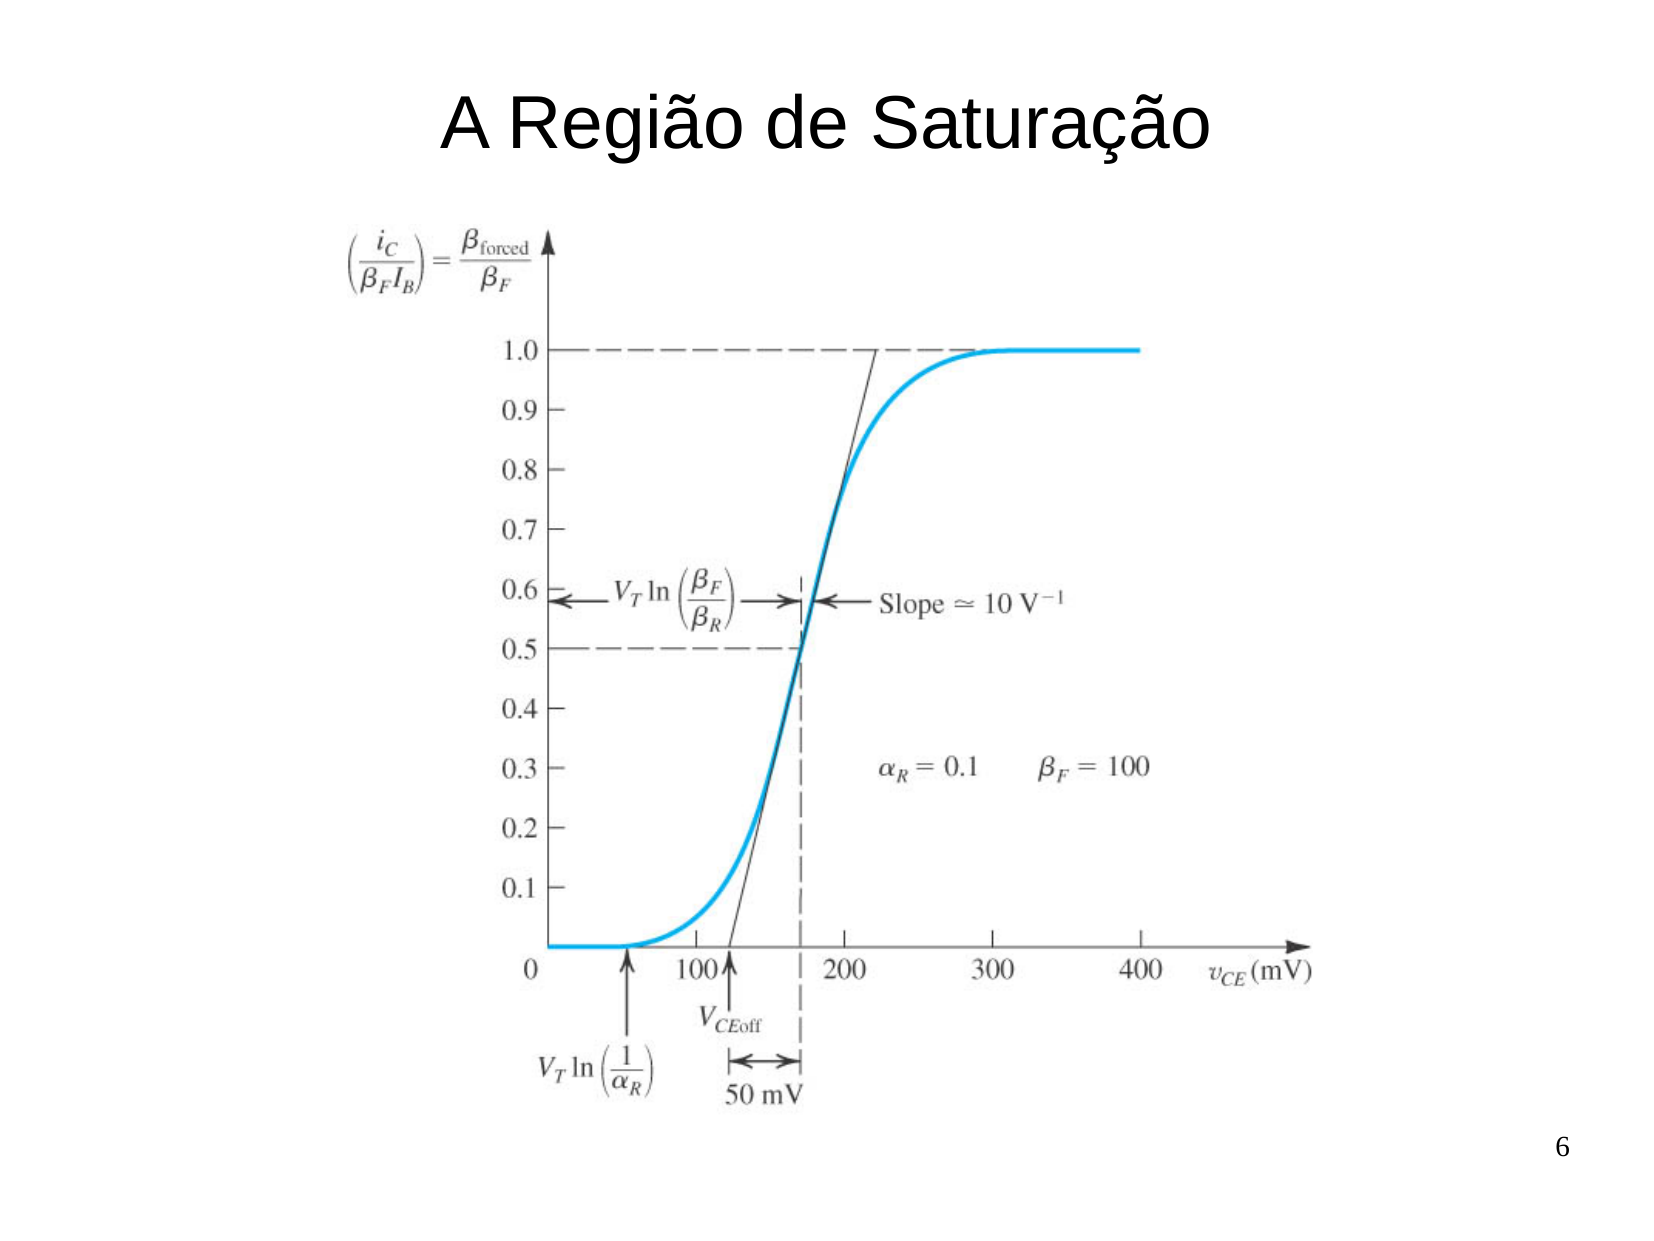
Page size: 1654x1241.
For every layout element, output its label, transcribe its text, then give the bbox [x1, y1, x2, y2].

picture [347, 224, 1313, 1133]
title A Região de Saturação [82, 56, 1571, 188]
